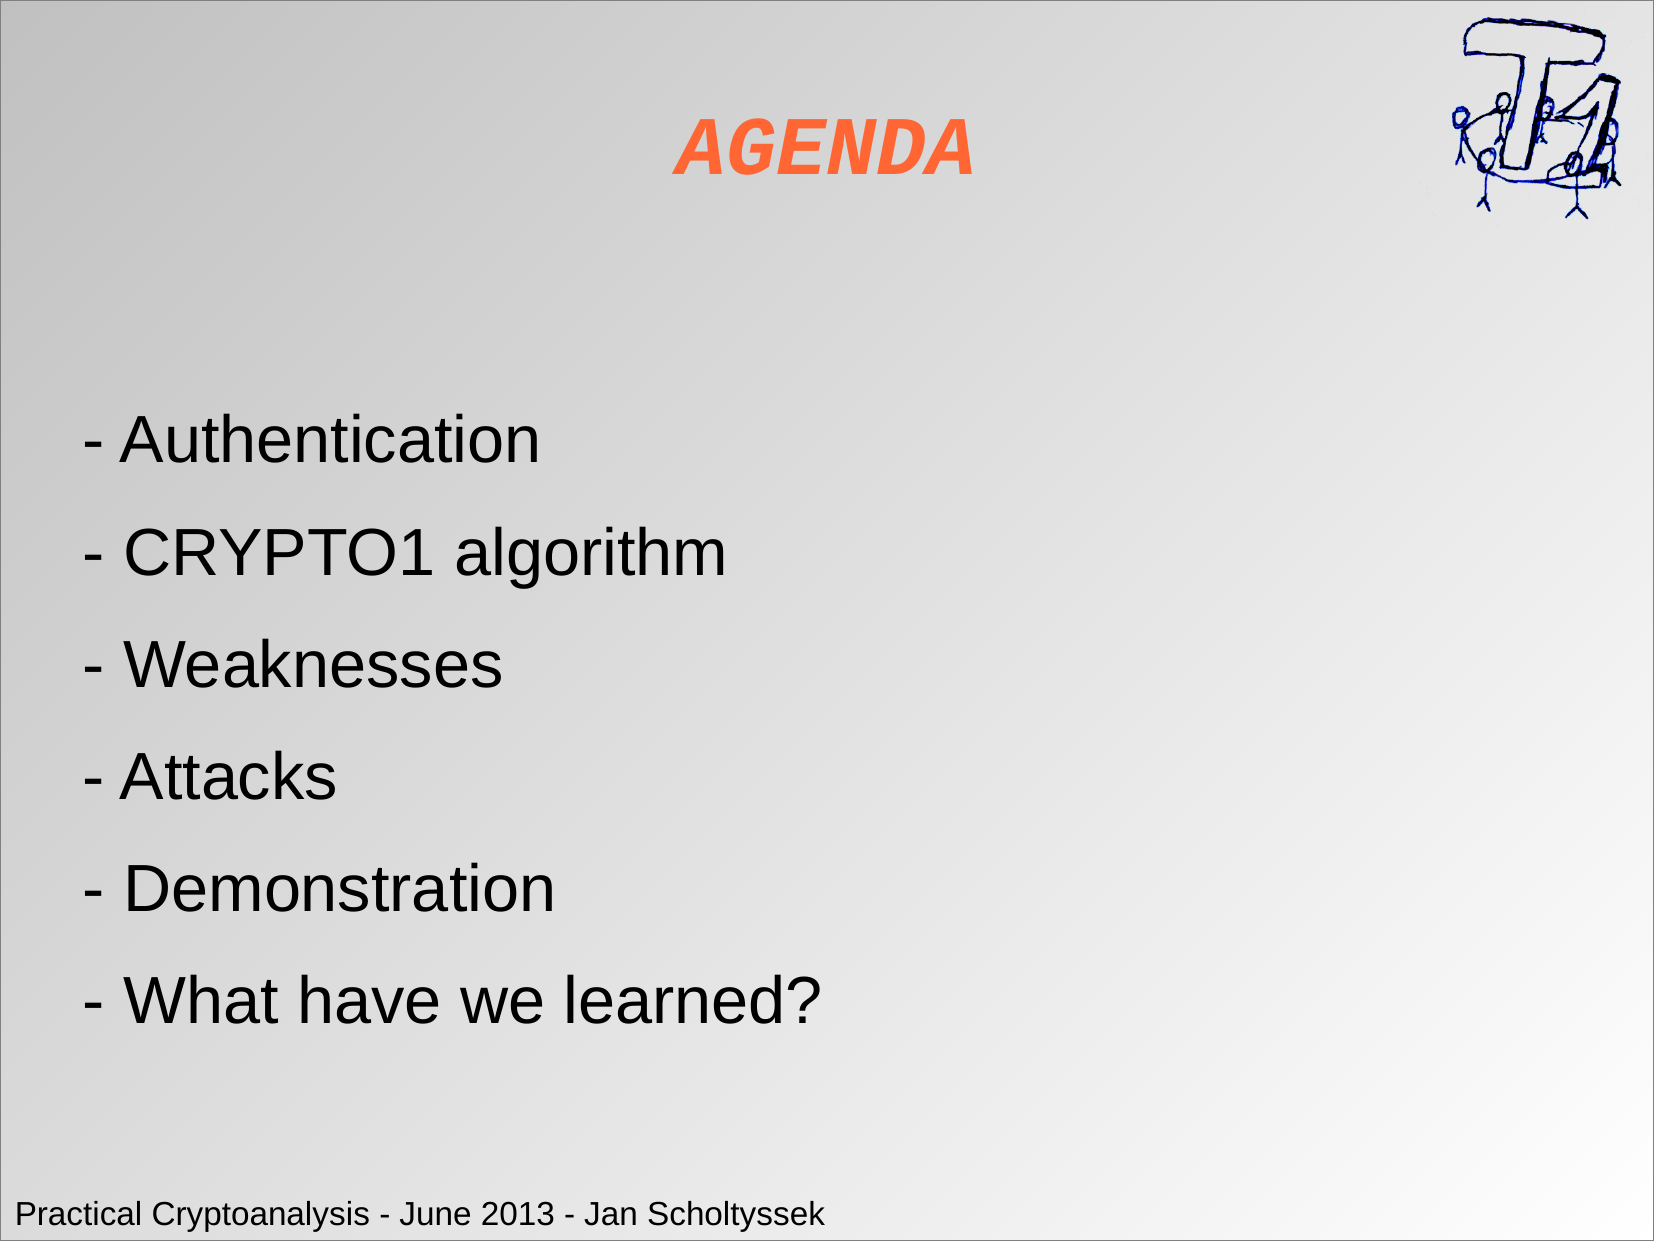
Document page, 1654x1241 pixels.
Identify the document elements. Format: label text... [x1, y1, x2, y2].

picture [1417, 0, 1654, 231]
subtitle - Authentication - CRYPTO1 algorithm - Weaknesses - Attacks - Demonstration - What have we learned? [82, 290, 1538, 1151]
text_box Practical Cryptoanalysis - June 2013 - Jan Scholtyssek [0, 1188, 842, 1241]
text_box [0, 0, 1654, 1241]
title AGENDA [82, 49, 1571, 257]
